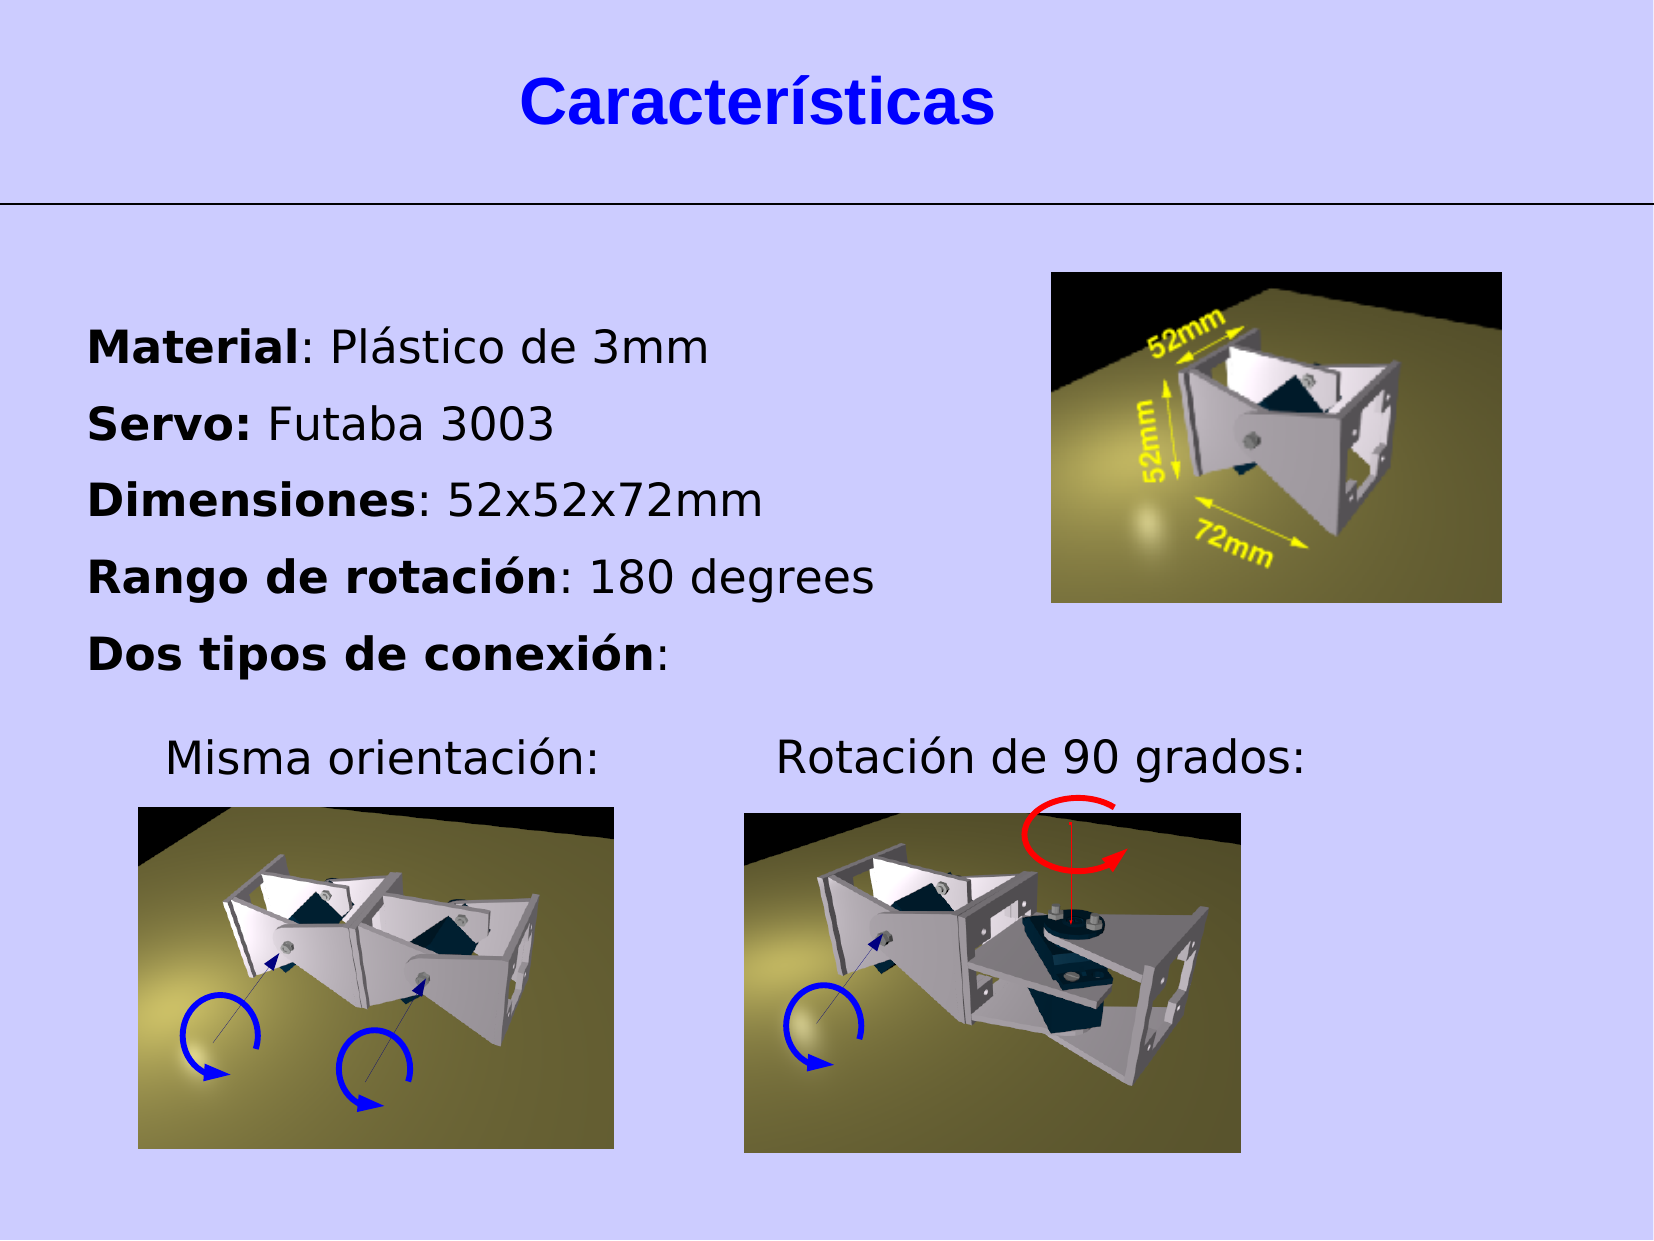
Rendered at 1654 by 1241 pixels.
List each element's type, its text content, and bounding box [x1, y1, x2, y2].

text_box Rotación de 90 grados: [775, 730, 1298, 784]
text_box Material: Plástico de 3mm Servo: Futaba 3003 Dimensiones: 52x52x72mm Rango de rotación: 180 degrees Dos tipos de conexión: [71, 317, 961, 692]
title Características [120, 0, 1396, 191]
picture [1051, 272, 1502, 603]
picture [744, 813, 1241, 1153]
text_box Misma orientación: [164, 732, 593, 786]
picture [138, 807, 614, 1149]
